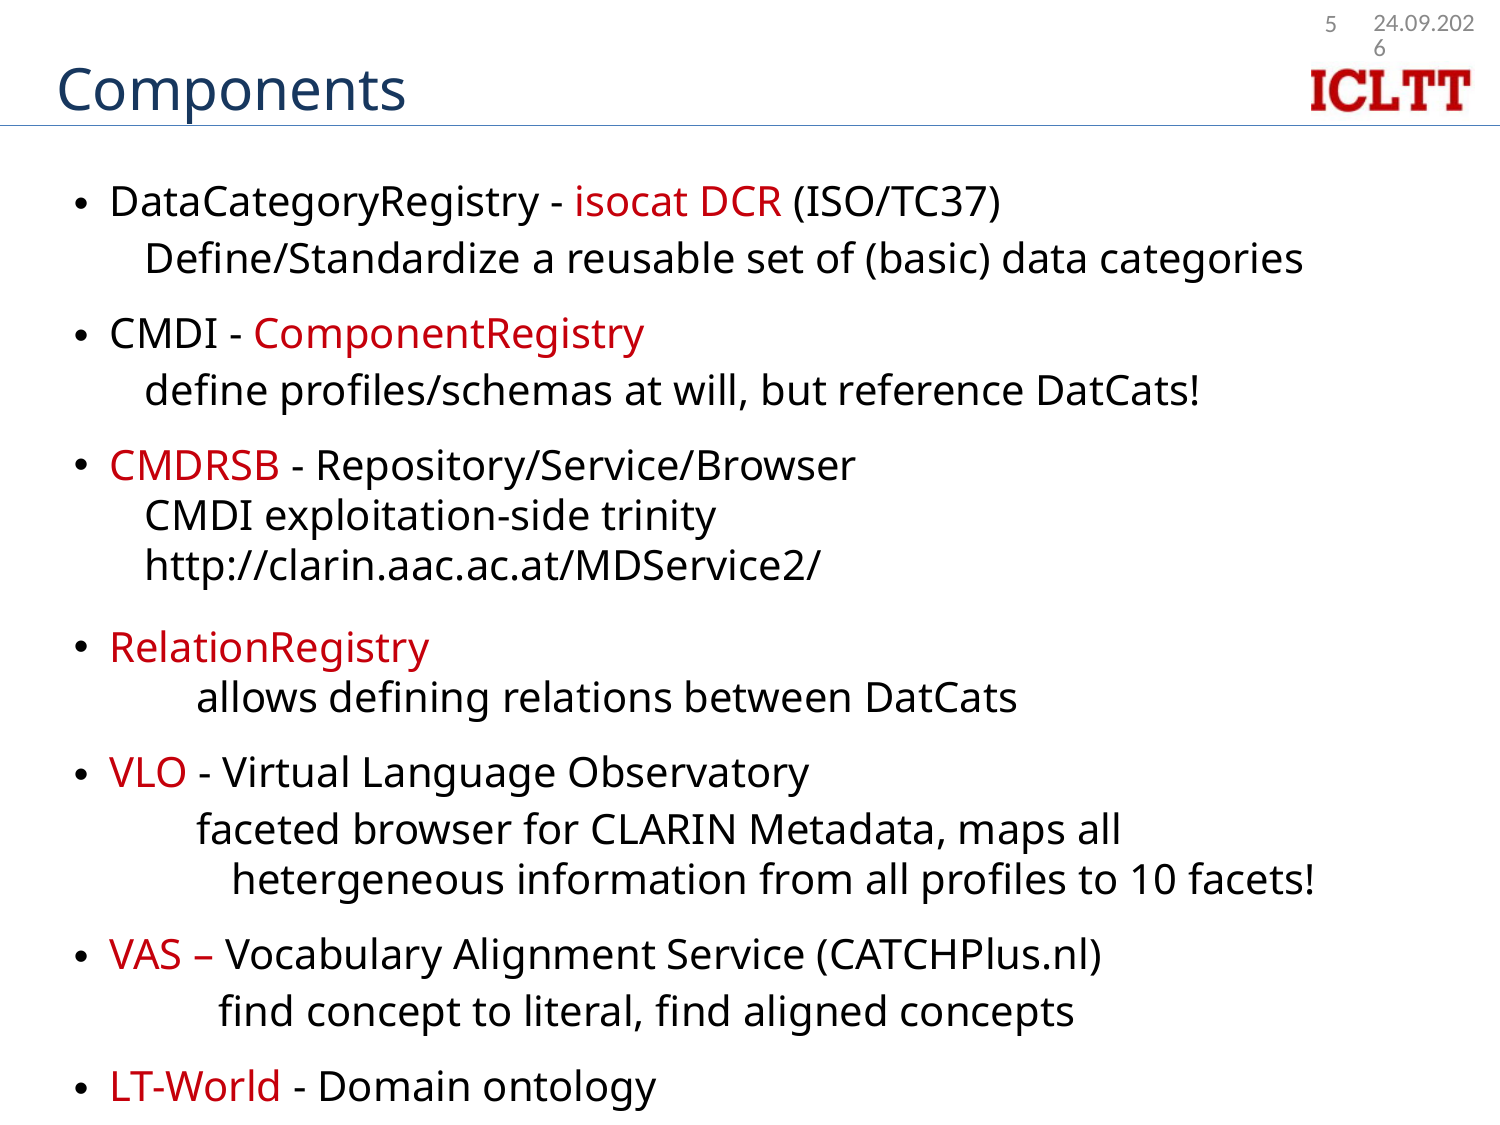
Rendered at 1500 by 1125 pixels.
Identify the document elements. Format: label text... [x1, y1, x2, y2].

title Components [41, 45, 1426, 126]
picture [1426, 61, 1475, 121]
list DataCategoryRegistry - isocat DCR (ISO/TC37) Define/Standardize a reusable set of (basic) data categories CMDI - ComponentRegistry define profiles/schemas at will, but reference DatCats! CMDRSB - Repository/Service/Browser CMDI exploitation-side trinity http://clarin.aac.ac.at/MDService2/ RelationRegistry allows defining relations between DatCats VLO - Virtual Language Observatory faceted browser for CLARIN Metadata, maps all hetergeneous information from all profiles to 10 facets! VAS – Vocabulary Alignment Service (CATCHPlus.nl) find concept to literal, find aligned concepts LT-World - Domain ontology [59, 167, 1410, 1125]
